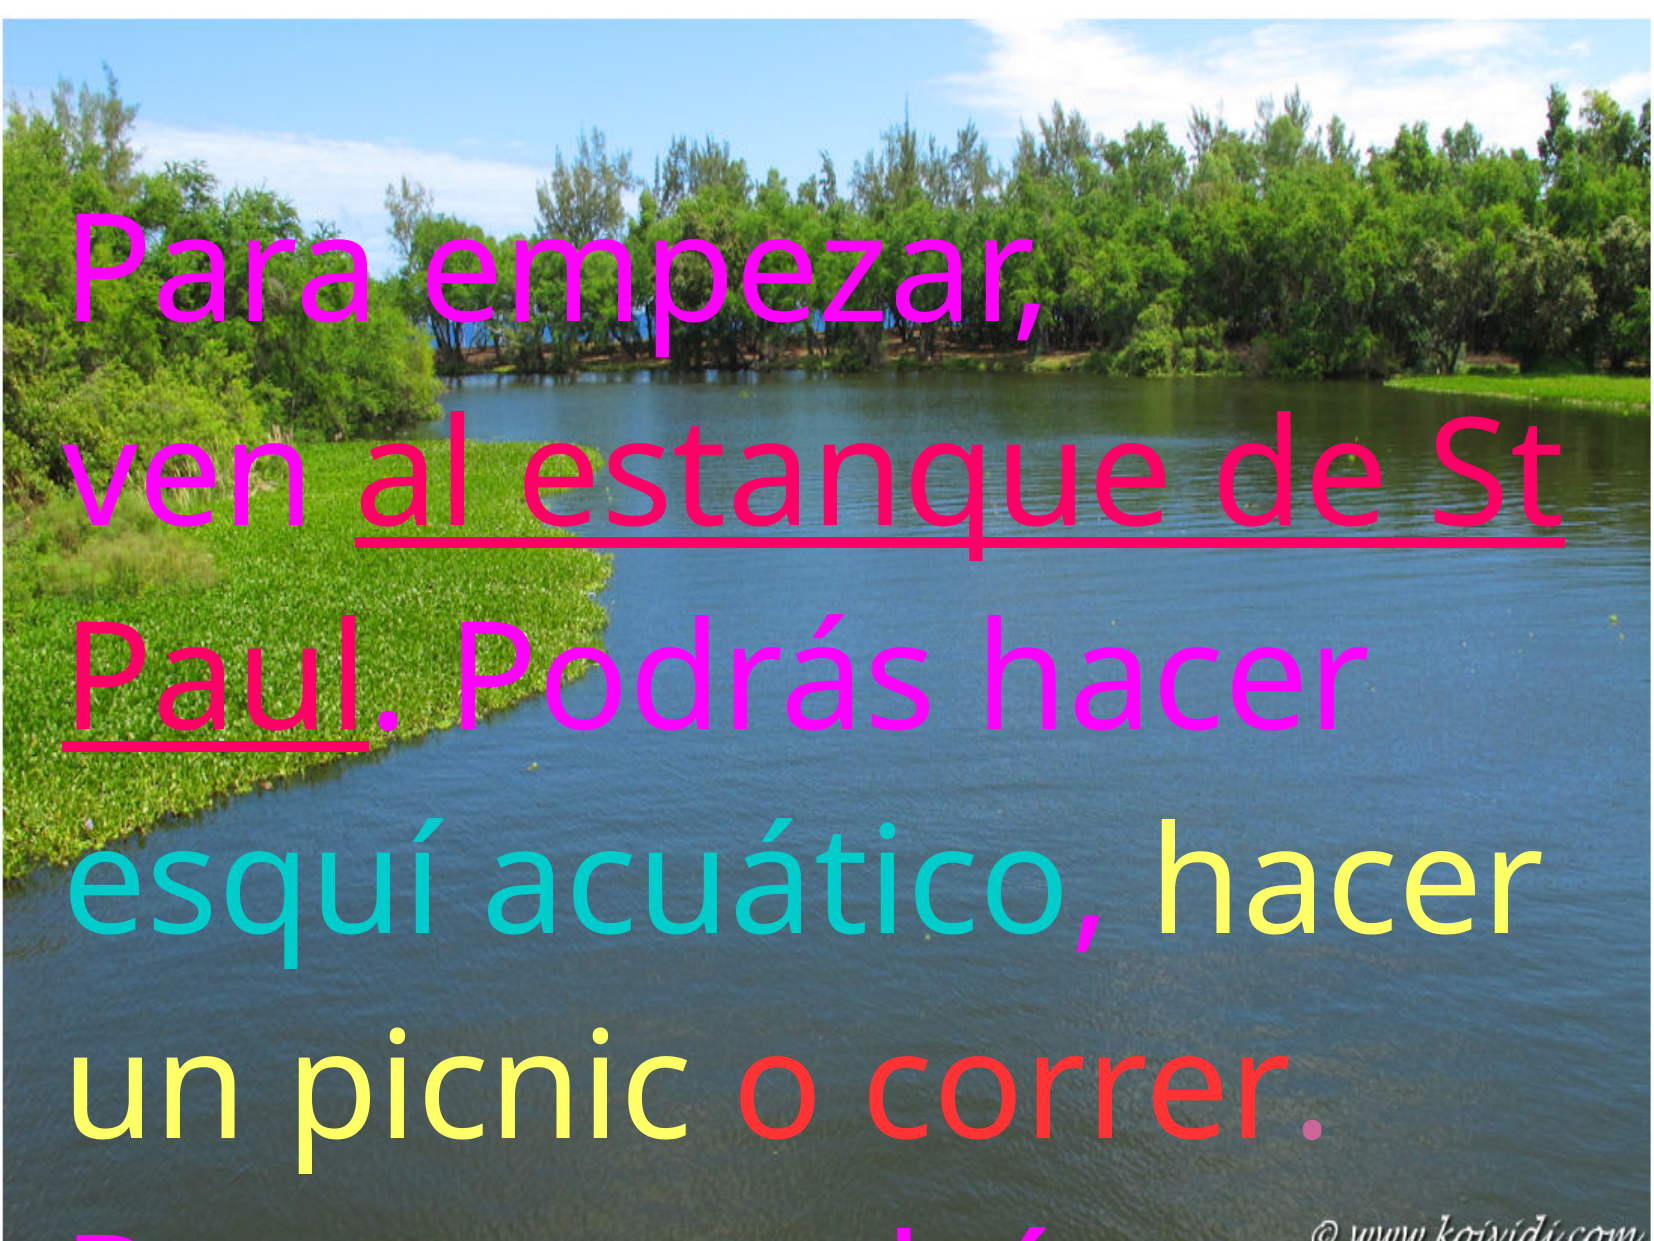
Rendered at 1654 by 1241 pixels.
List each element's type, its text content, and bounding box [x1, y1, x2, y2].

picture [0, 0, 1654, 1241]
text_box Para empezar, ven al estanque de St Paul. Podrás hacer esquí acuático, hacer un picnic o correr. Pero no podrás bañarte. [47, 153, 1595, 1183]
